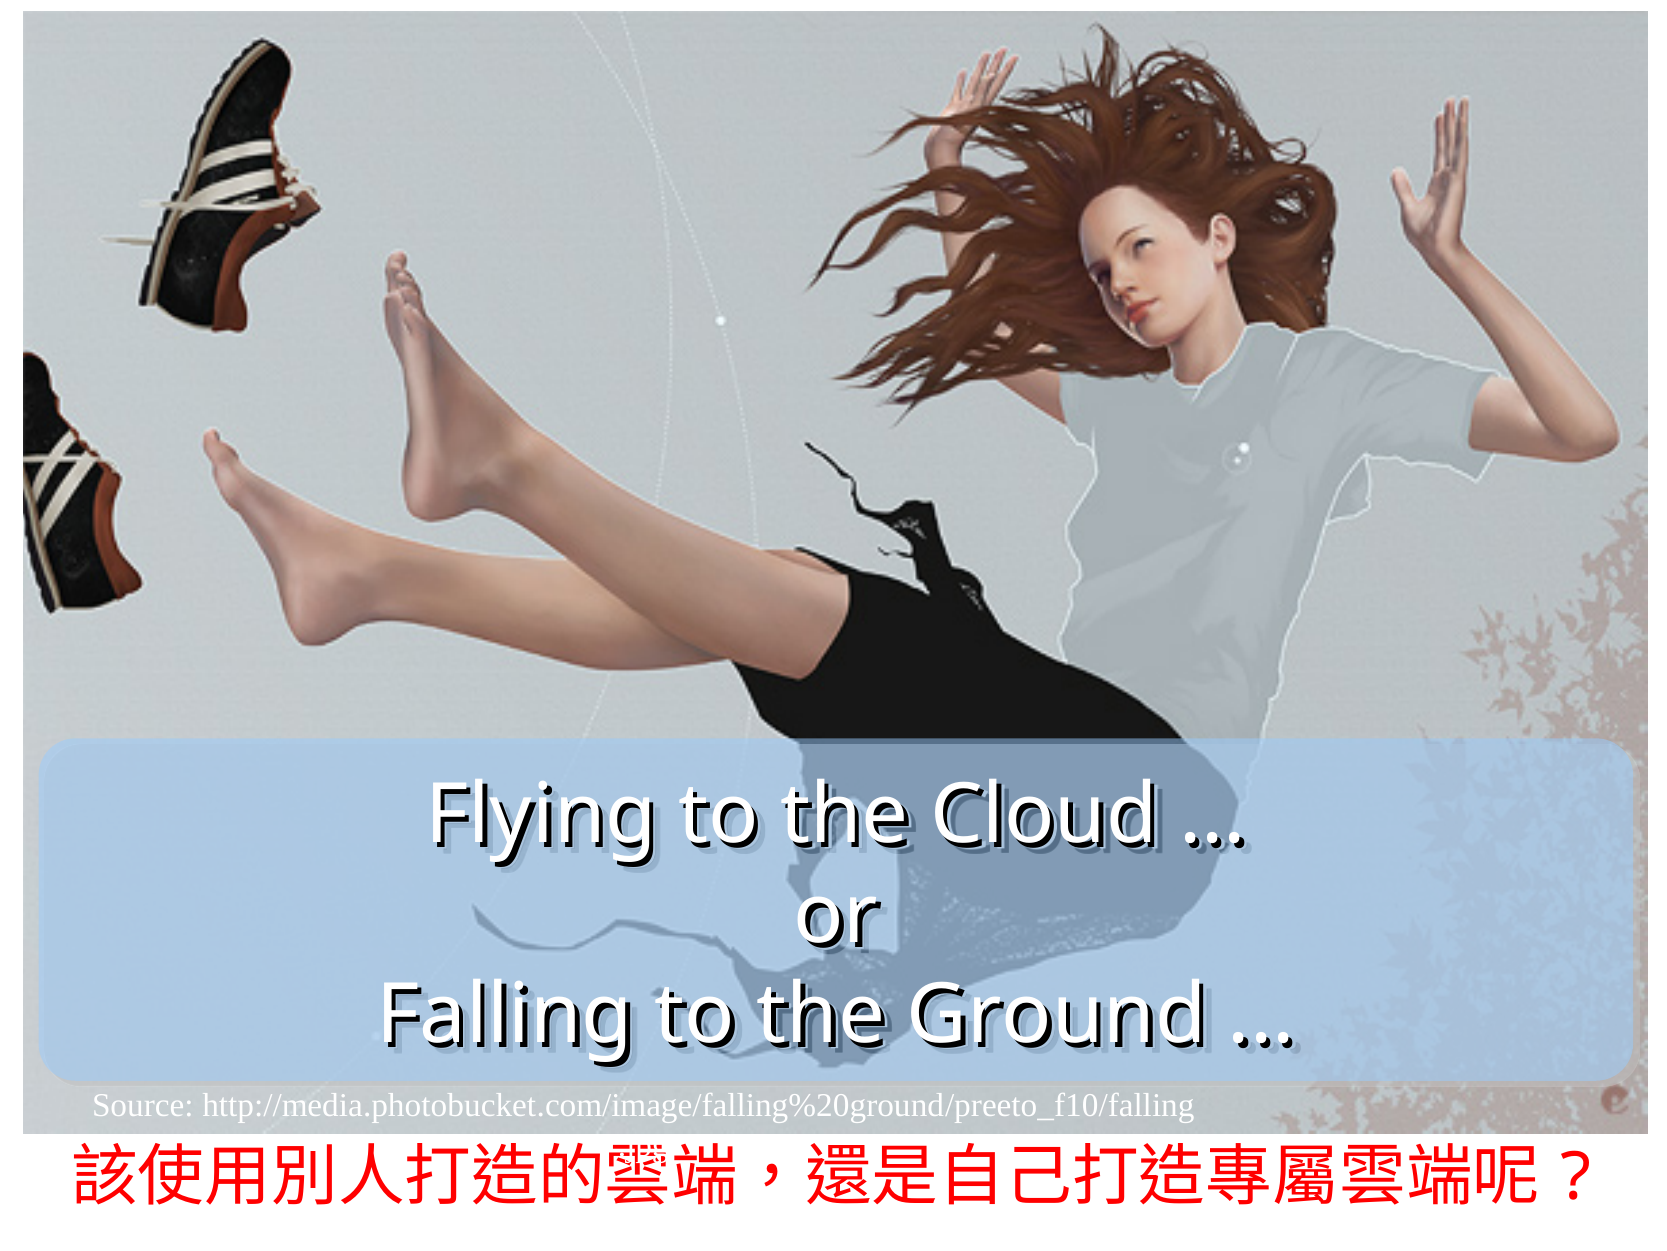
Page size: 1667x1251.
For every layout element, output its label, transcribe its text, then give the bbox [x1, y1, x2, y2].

text_box Flying to the Cloud ... or Falling to the Ground ... [38, 738, 1634, 1081]
text_box Source: http://media.photobucket.com/image/falling%20ground/preeto_f10/falling.jpg [52, 1075, 1235, 1131]
text_box 該使用別人打造的雲端，還是自己打造專屬雲端呢? [0, 1125, 1667, 1251]
picture [23, 11, 1648, 1125]
